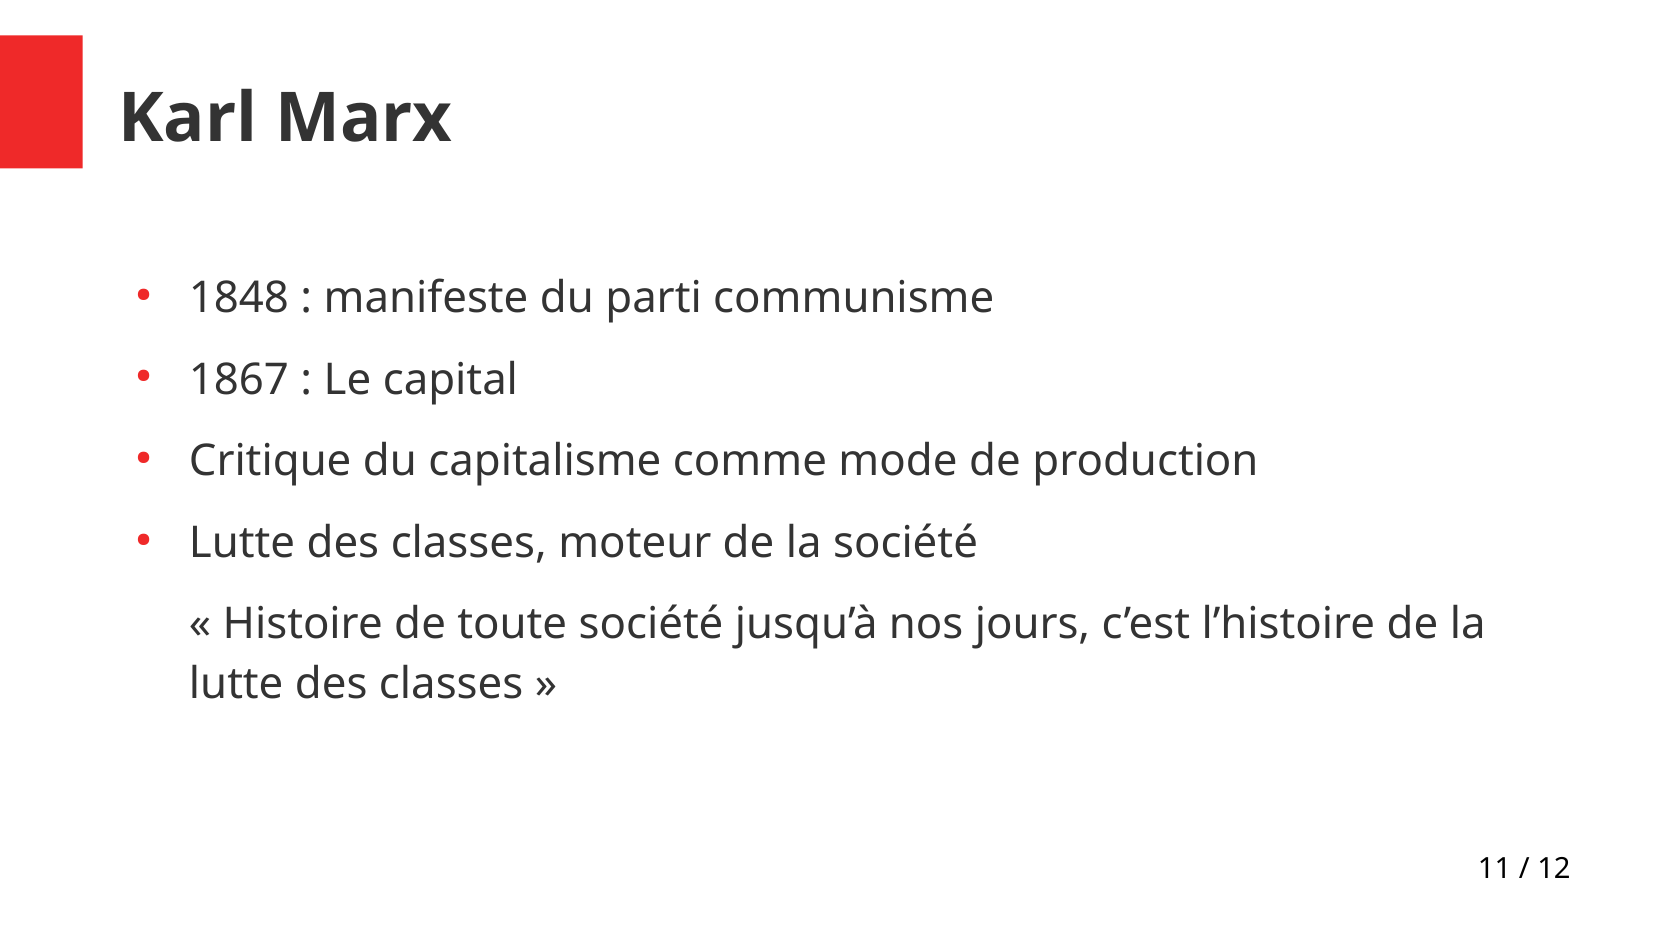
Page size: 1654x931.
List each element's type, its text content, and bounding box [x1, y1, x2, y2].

list 1848 : manifeste du parti communisme 1867 : Le capital Critique du capitalisme comme mode de production Lutte des classes, moteur de la société « Histoire de toute société jusqu’à nos jours, c’est l’histoire de la lutte des classes » [118, 265, 1536, 806]
title Karl Marx [118, 37, 1571, 193]
